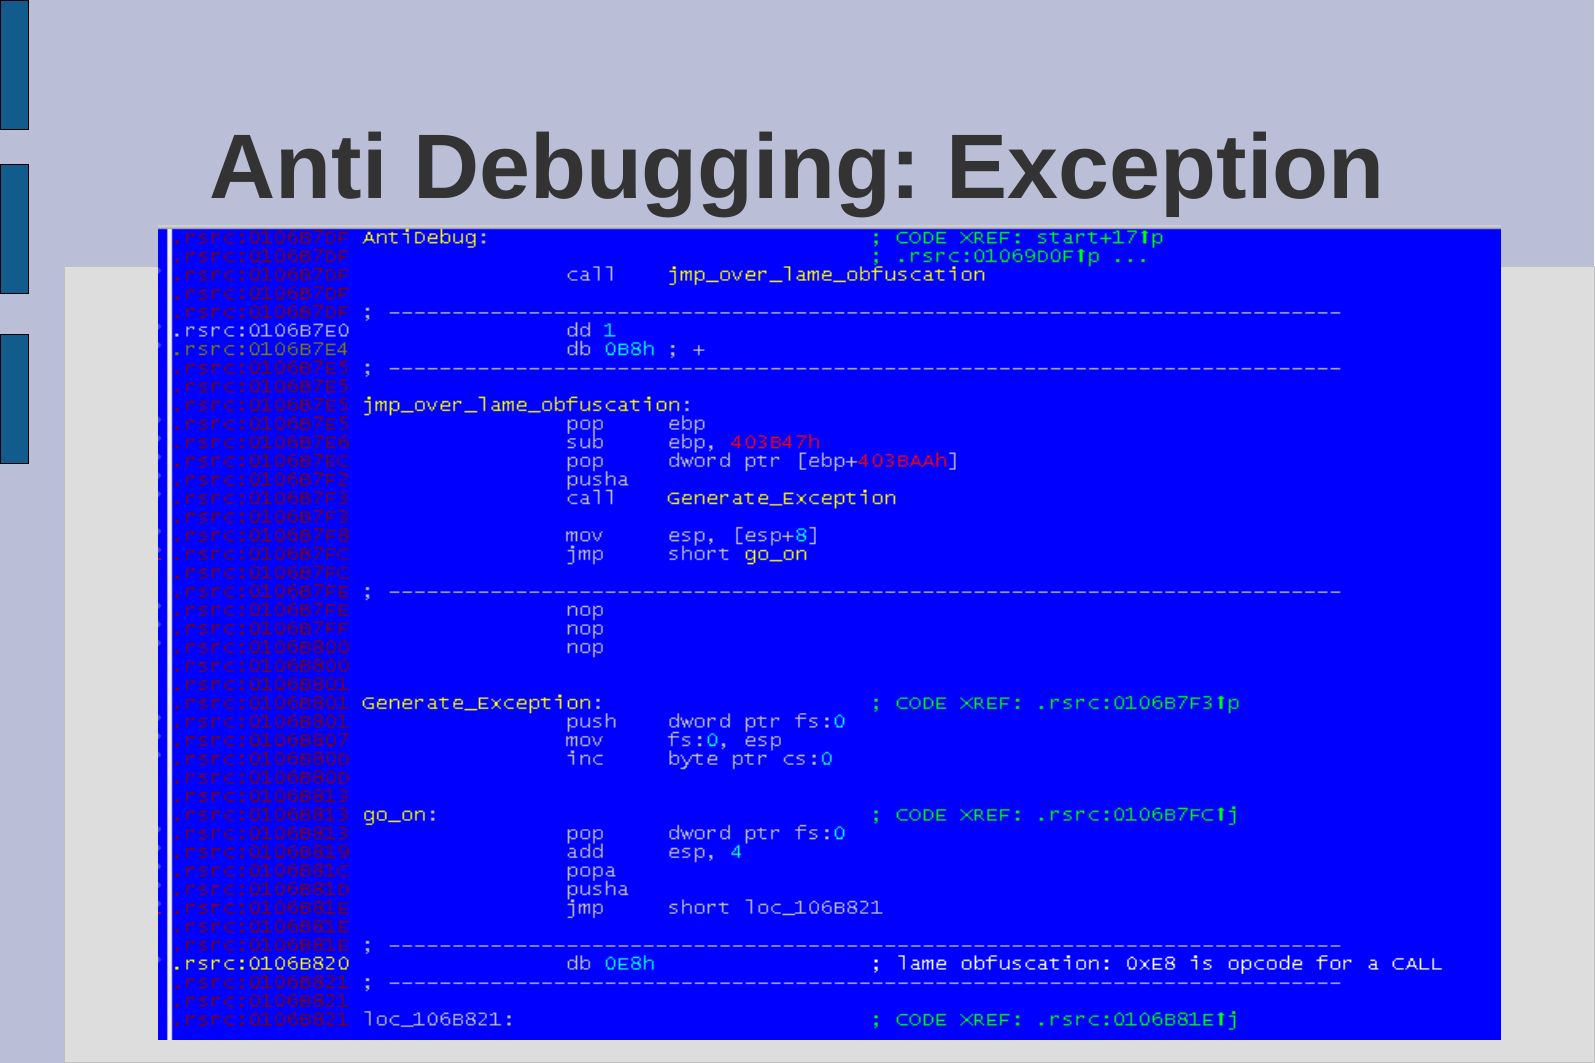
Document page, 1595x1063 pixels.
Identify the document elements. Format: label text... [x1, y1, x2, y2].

picture [158, 225, 1501, 1040]
title Anti Debugging: Exception [117, 78, 1479, 256]
